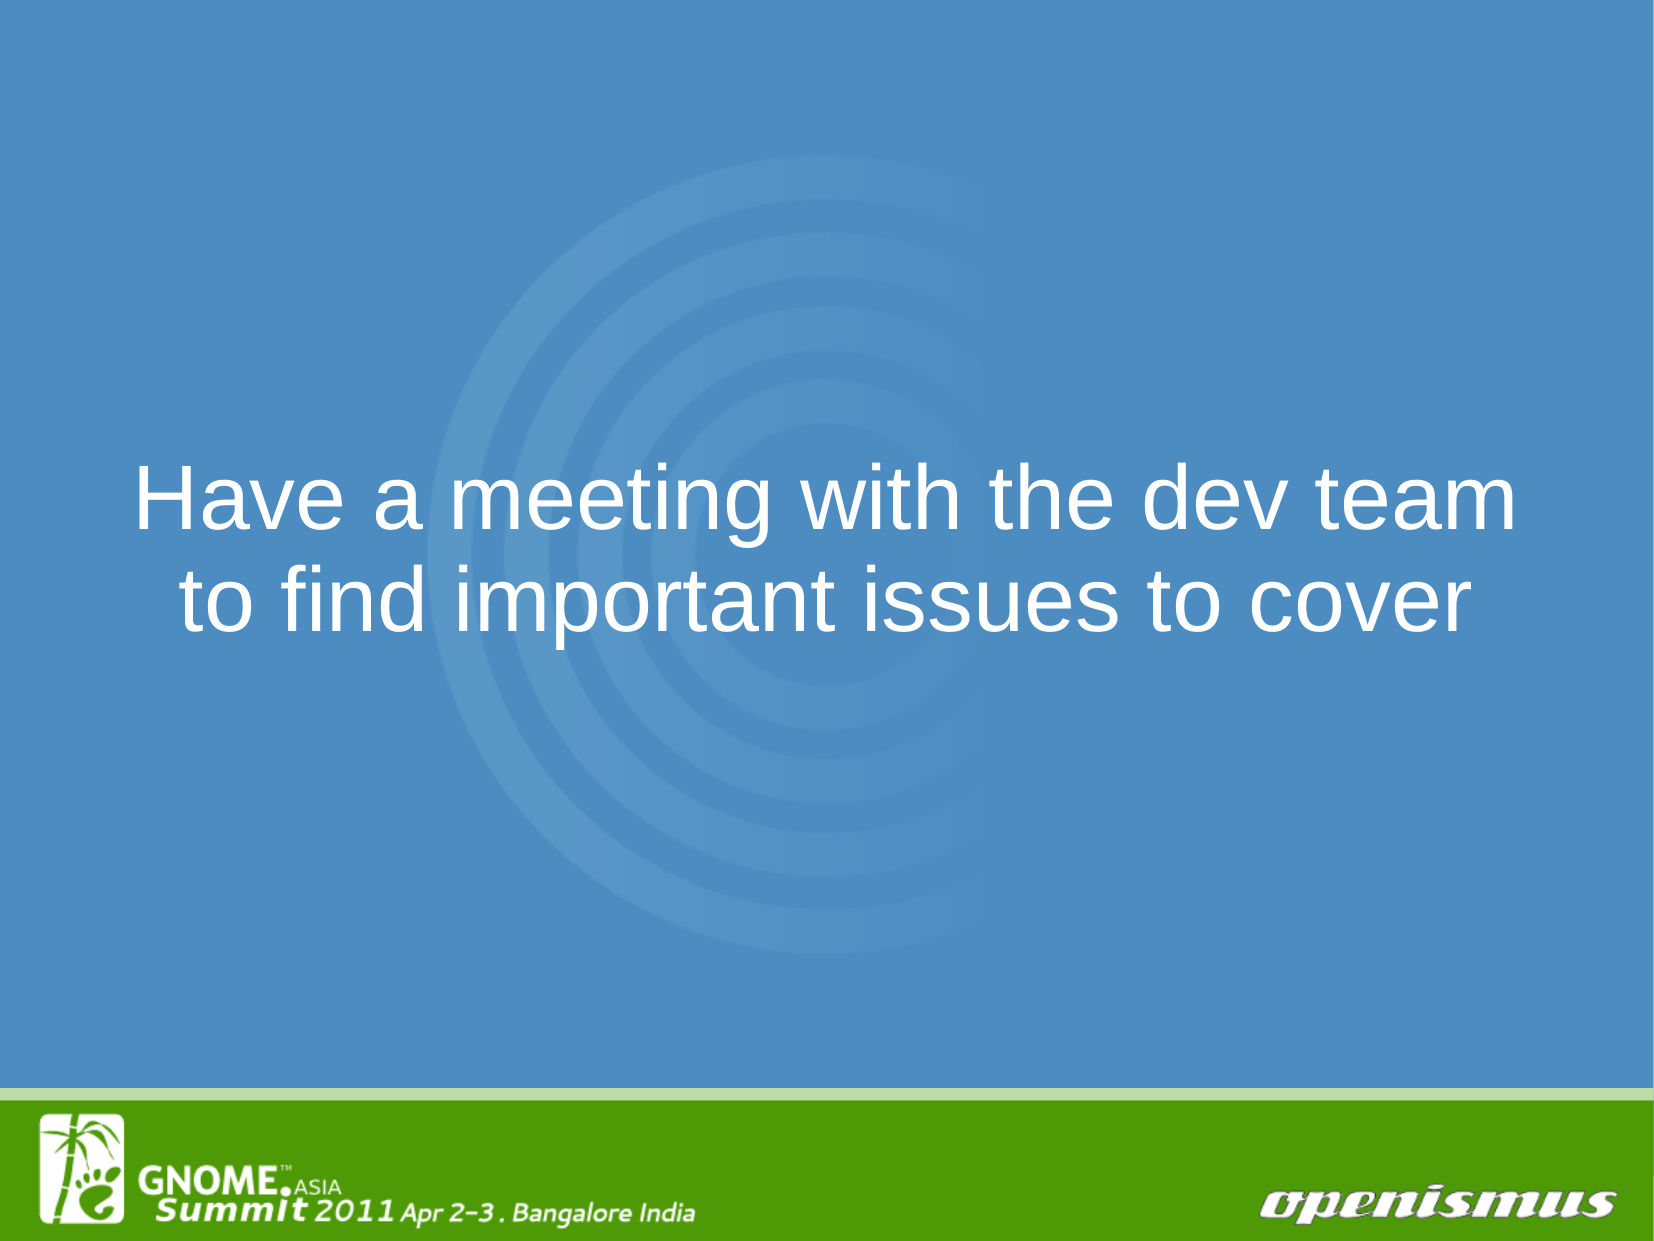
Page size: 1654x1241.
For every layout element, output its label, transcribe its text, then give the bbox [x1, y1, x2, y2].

title Have a meeting with the dev team to find important issues to cover [82, 445, 1571, 653]
picture [0, 0, 1654, 1241]
